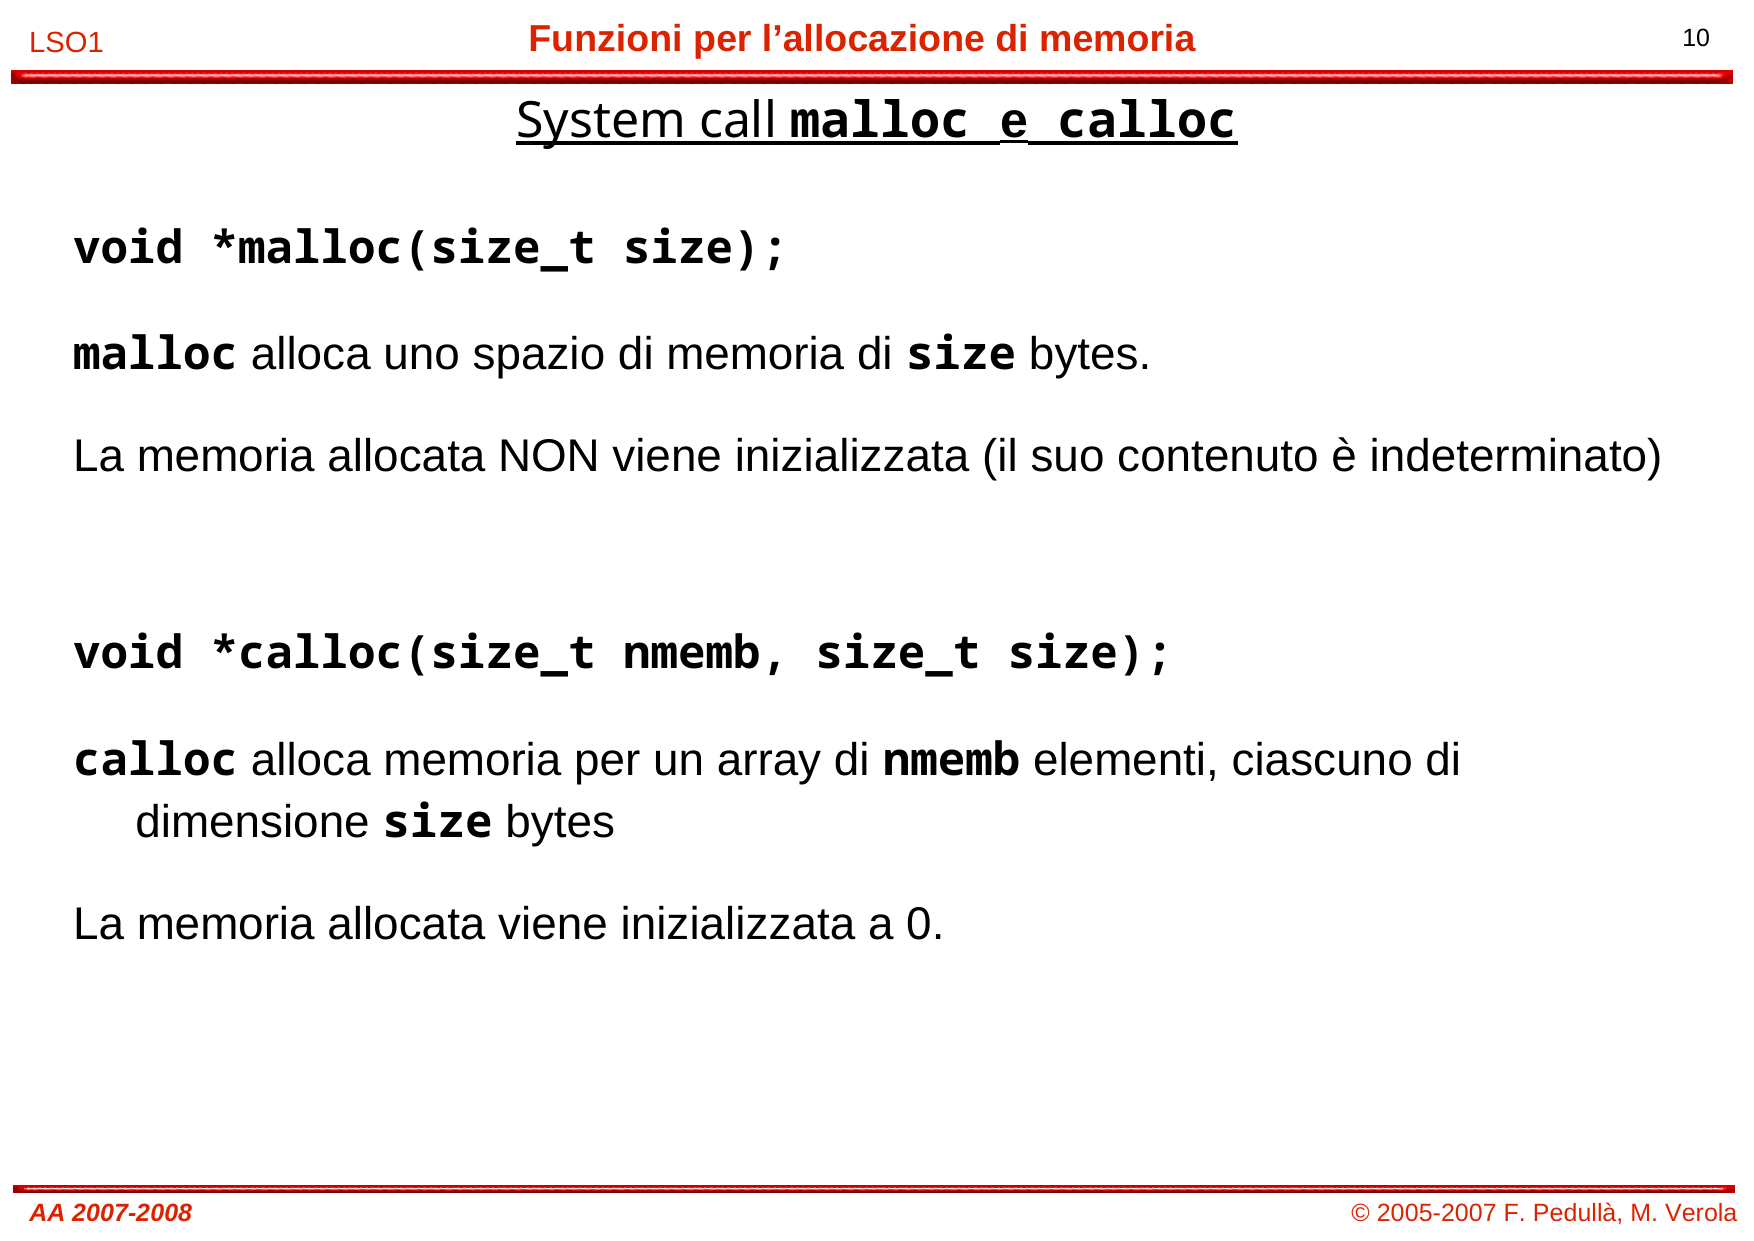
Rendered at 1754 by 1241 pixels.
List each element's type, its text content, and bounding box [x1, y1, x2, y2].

picture [11, 70, 1733, 84]
title System call malloc e calloc [412, 72, 1342, 168]
list void *malloc(size_t size); malloc alloca uno spazio di memoria di size bytes. La memoria allocata NON viene inizializzata (il suo contenuto è indeterminato) void *calloc(size_t nmemb, size_t size); calloc alloca memoria per un array di nmemb elementi, ciascuno di dimensione size bytes La memoria allocata viene inizializzata a 0. [58, 206, 1696, 1101]
picture [13, 1185, 1735, 1193]
